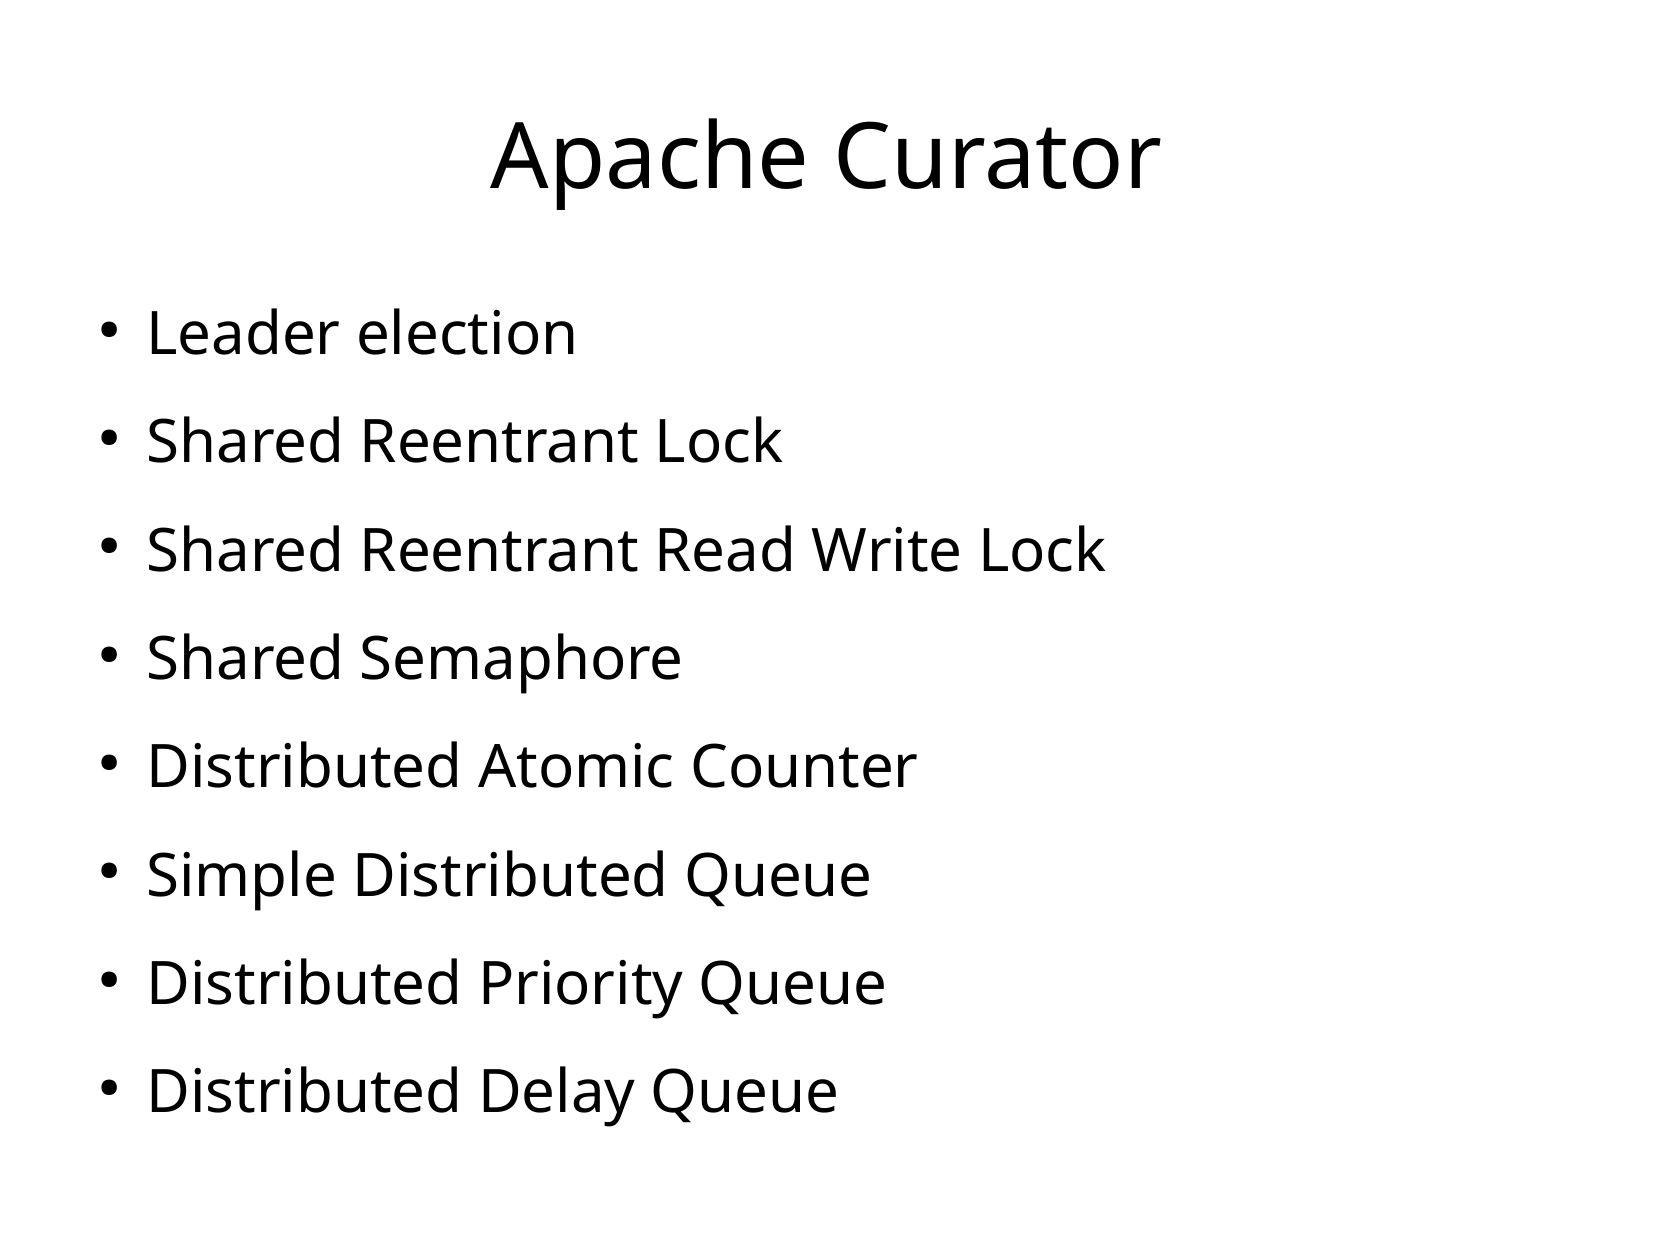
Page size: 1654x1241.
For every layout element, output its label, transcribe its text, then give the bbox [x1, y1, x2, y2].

title Apache Curator [82, 49, 1571, 257]
list Leader election Shared Reentrant Lock Shared Reentrant Read Write Lock Shared Semaphore Distributed Atomic Counter Simple Distributed Queue Distributed Priority Queue Distributed Delay Queue [82, 290, 1571, 1131]
